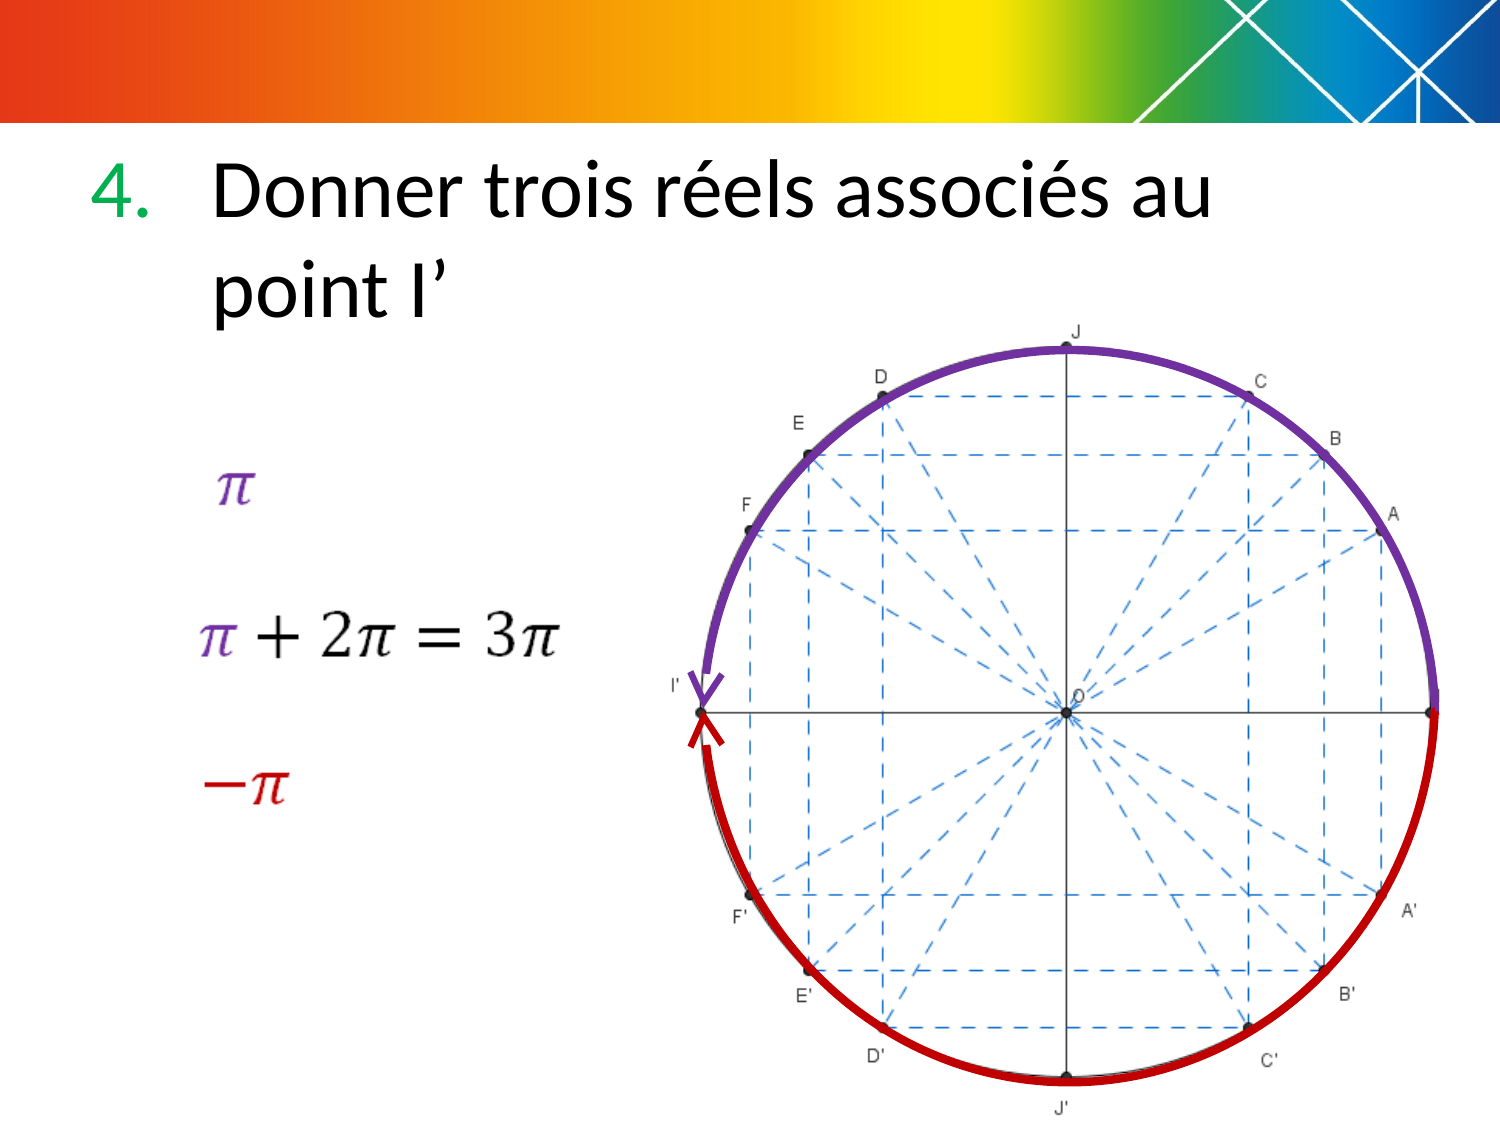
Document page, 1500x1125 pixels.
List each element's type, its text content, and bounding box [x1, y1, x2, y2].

picture [1340, 0, 1500, 123]
picture [183, 586, 582, 693]
title Donner trois réels associés au point I’ [75, 126, 1426, 342]
picture [194, 456, 294, 529]
picture [0, 0, 1359, 123]
picture [183, 751, 318, 833]
picture [656, 314, 1456, 1125]
